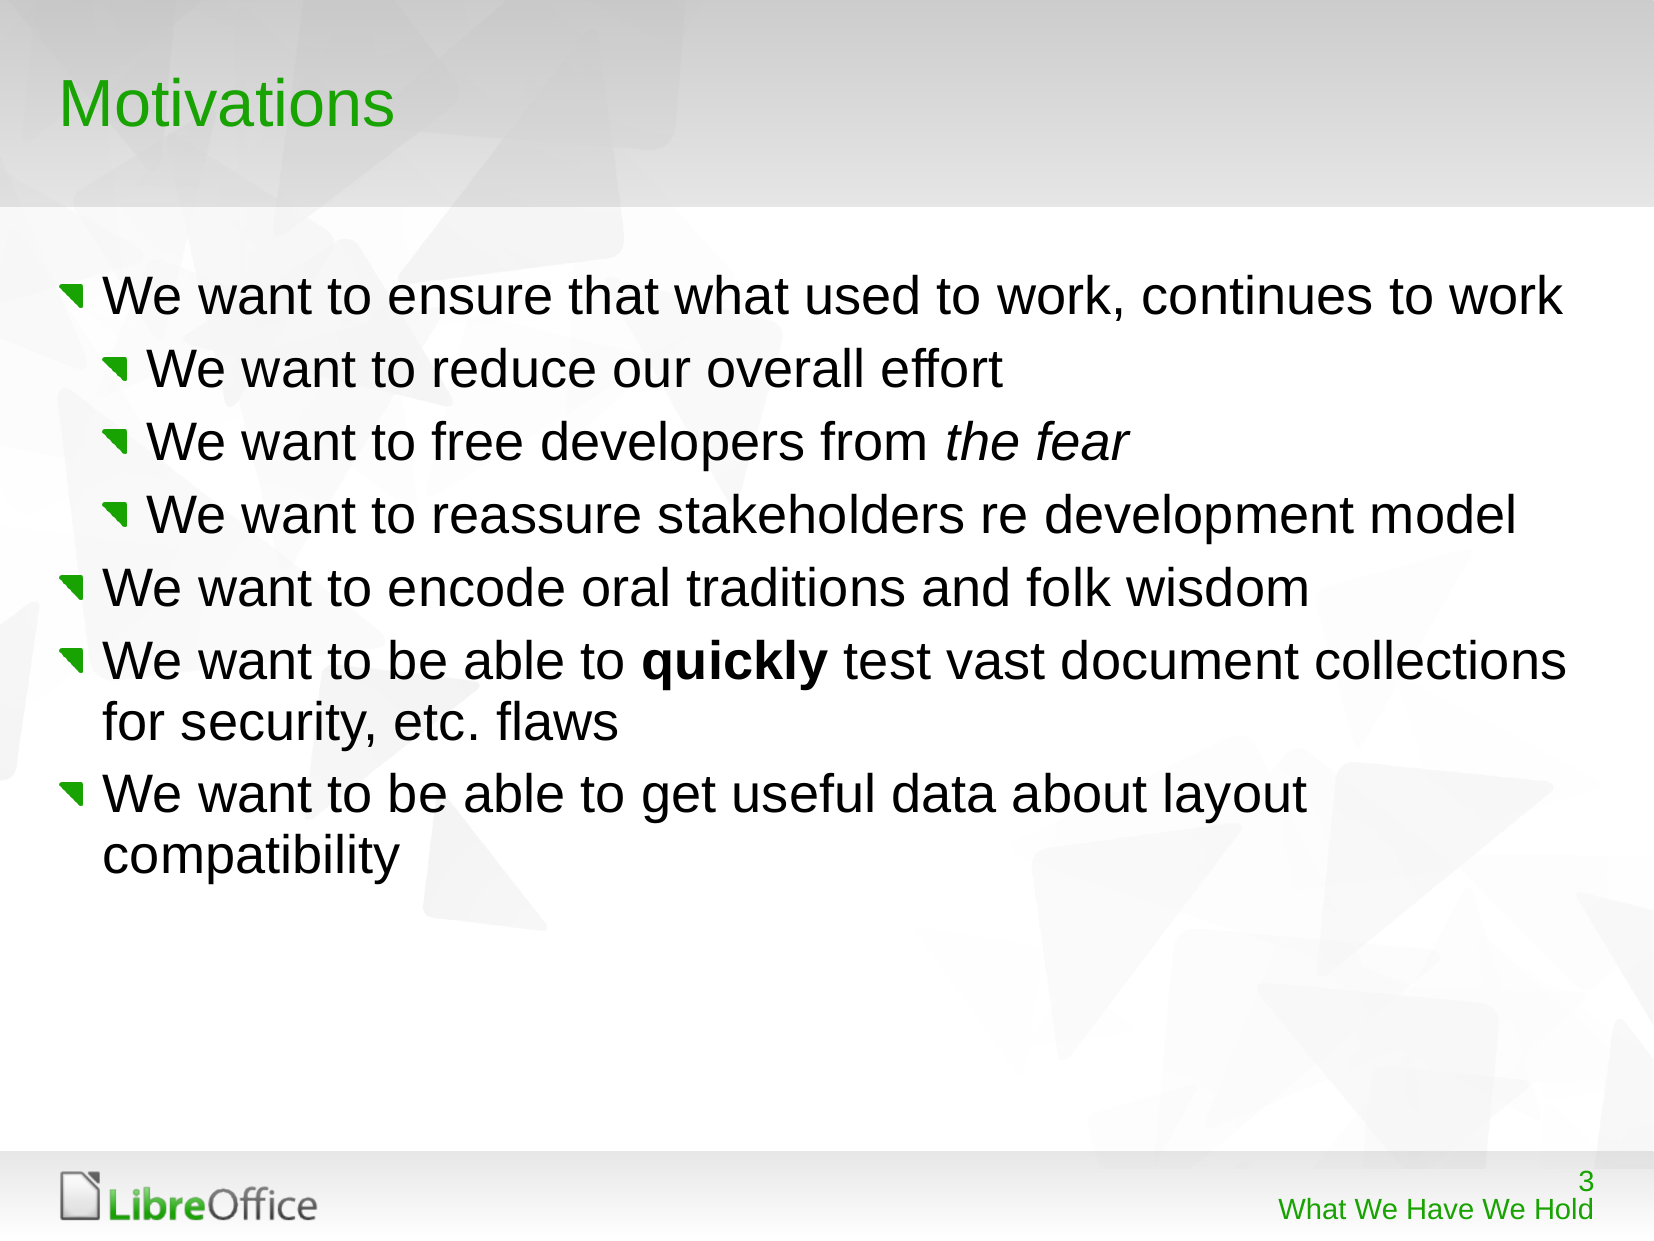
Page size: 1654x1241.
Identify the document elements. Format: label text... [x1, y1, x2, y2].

picture [41, 1152, 337, 1240]
title Motivations [59, 29, 1595, 178]
list We want to ensure that what used to work, continues to work We want to reduce our overall effort We want to free developers from the fear We want to reassure stakeholders re development model We want to encode oral traditions and folk wisdom We want to be able to quickly test vast document collections for security, etc. flaws We want to be able to get useful data about layout compatibility [59, 265, 1595, 1114]
picture [0, 0, 783, 931]
picture [915, 548, 1654, 1169]
